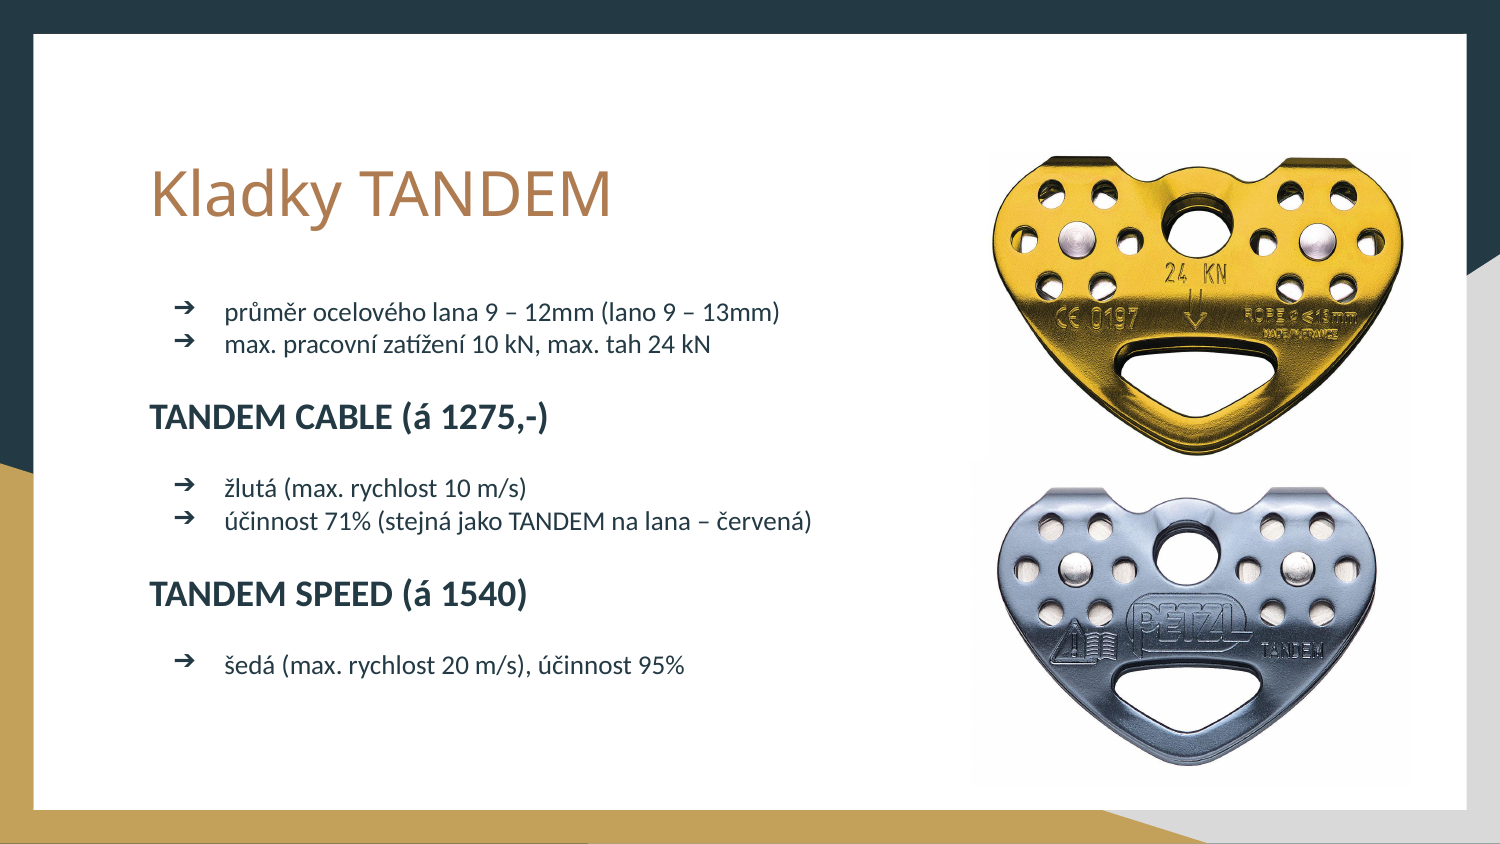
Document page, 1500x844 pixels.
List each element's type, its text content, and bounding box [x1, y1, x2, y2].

list průměr ocelového lana 9 – 12mm (lano 9 – 13mm) max. pracovní zatížení 10 kN, max. tah 24 kN TANDEM CABLE (á 1275,-) žlutá (max. rychlost 10 m/s) účinnost 71% (stejná jako TANDEM na lana – červená) TANDEM SPEED (á 1540) šedá (max. rychlost 20 m/s), účinnost 95% [134, 278, 988, 729]
title Kladky TANDEM [134, 138, 1366, 278]
picture [970, 151, 1410, 786]
